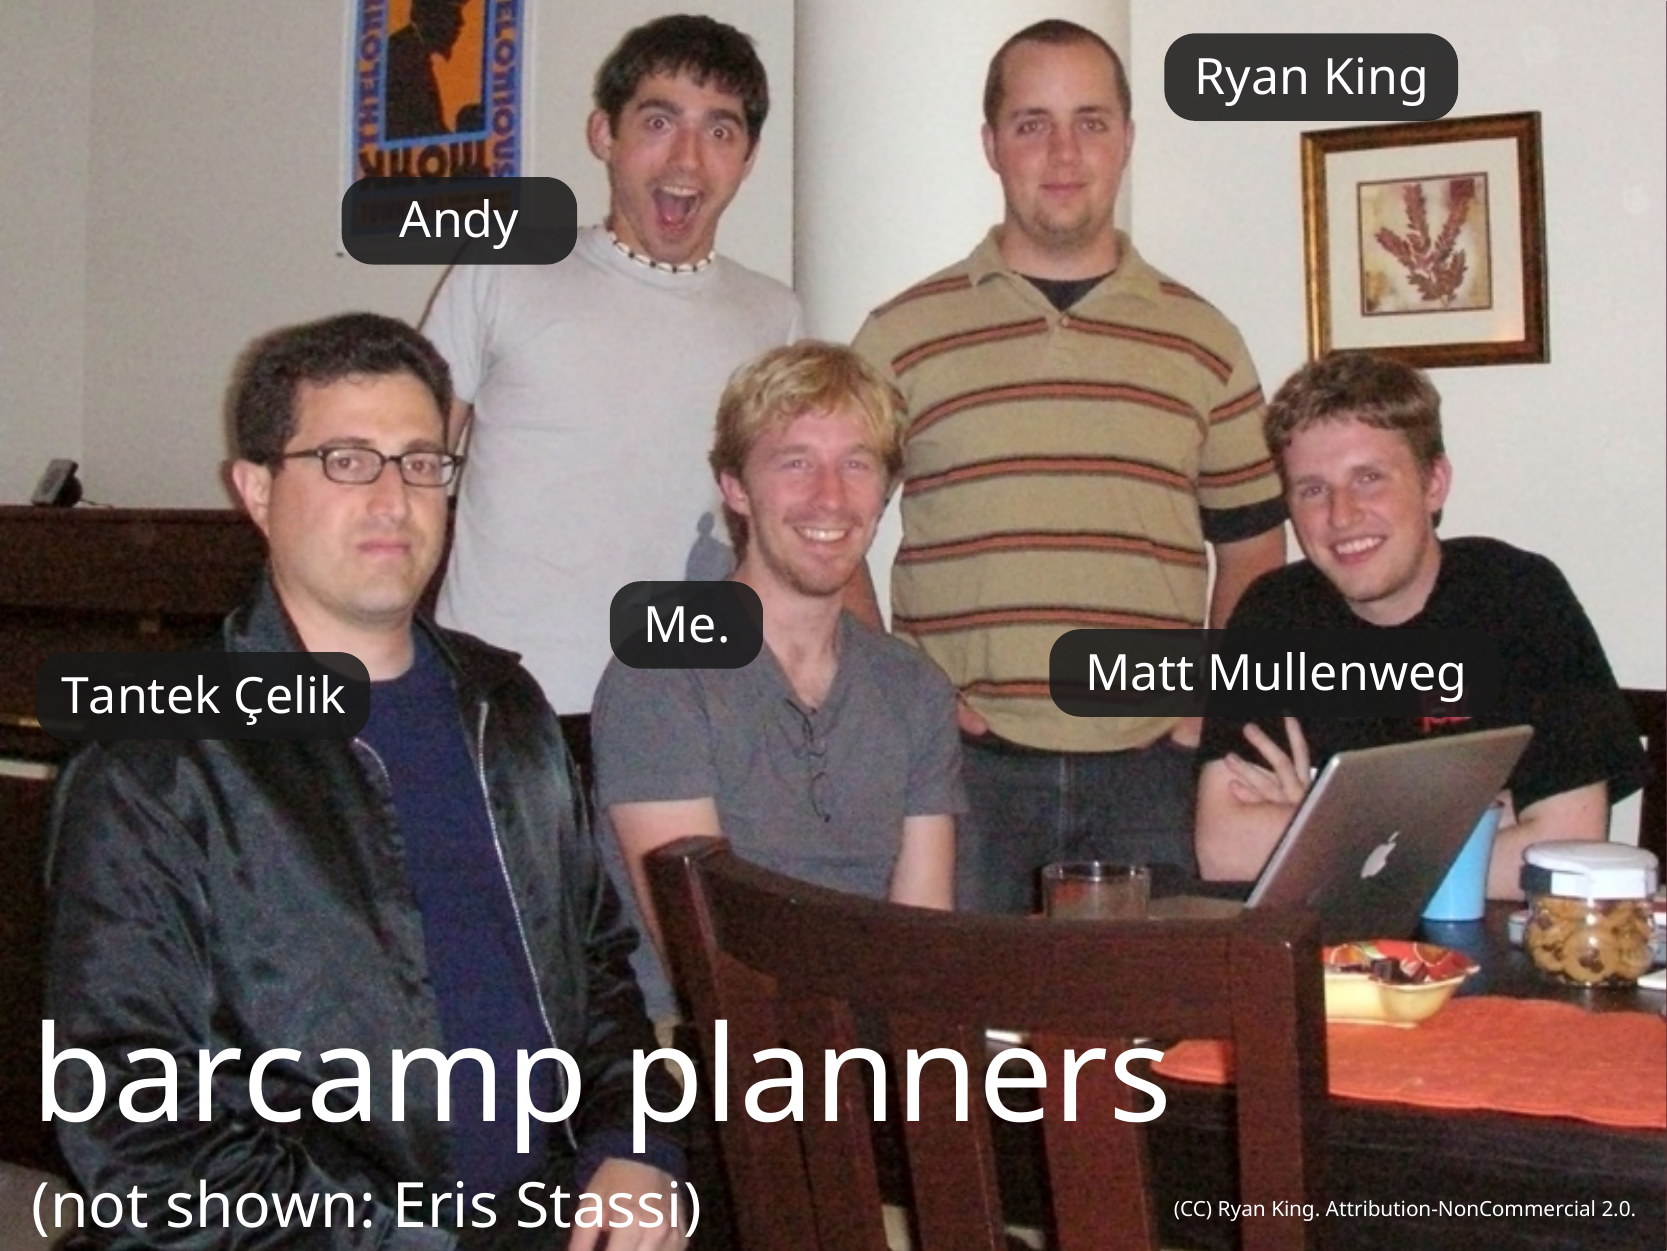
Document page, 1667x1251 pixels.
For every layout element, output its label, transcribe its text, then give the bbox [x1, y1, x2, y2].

text_box [49, 652, 356, 657]
text_box [1173, 112, 1449, 121]
title barcamp planners (not shown: Eris Stassi) [16, 868, 1359, 1251]
text_box Andy [399, 184, 520, 253]
text_box [619, 660, 754, 669]
text_box [1179, 33, 1444, 38]
text_box Me. [587, 586, 787, 660]
text_box [341, 177, 578, 265]
picture [0, 0, 1667, 1251]
text_box Andy [409, 207, 420, 222]
text_box [1064, 629, 1487, 634]
text_box [1059, 708, 1492, 717]
text_box [624, 581, 749, 586]
text_box Tantek Çelik [0, 657, 423, 731]
text_box Ryan King [1153, 38, 1471, 112]
text_box Matt Mullenweg [1032, 634, 1521, 708]
text_box (CC) Ryan King. Attribution-NonCommercial 2.0. [1359, 1189, 1642, 1228]
text_box [45, 731, 361, 740]
